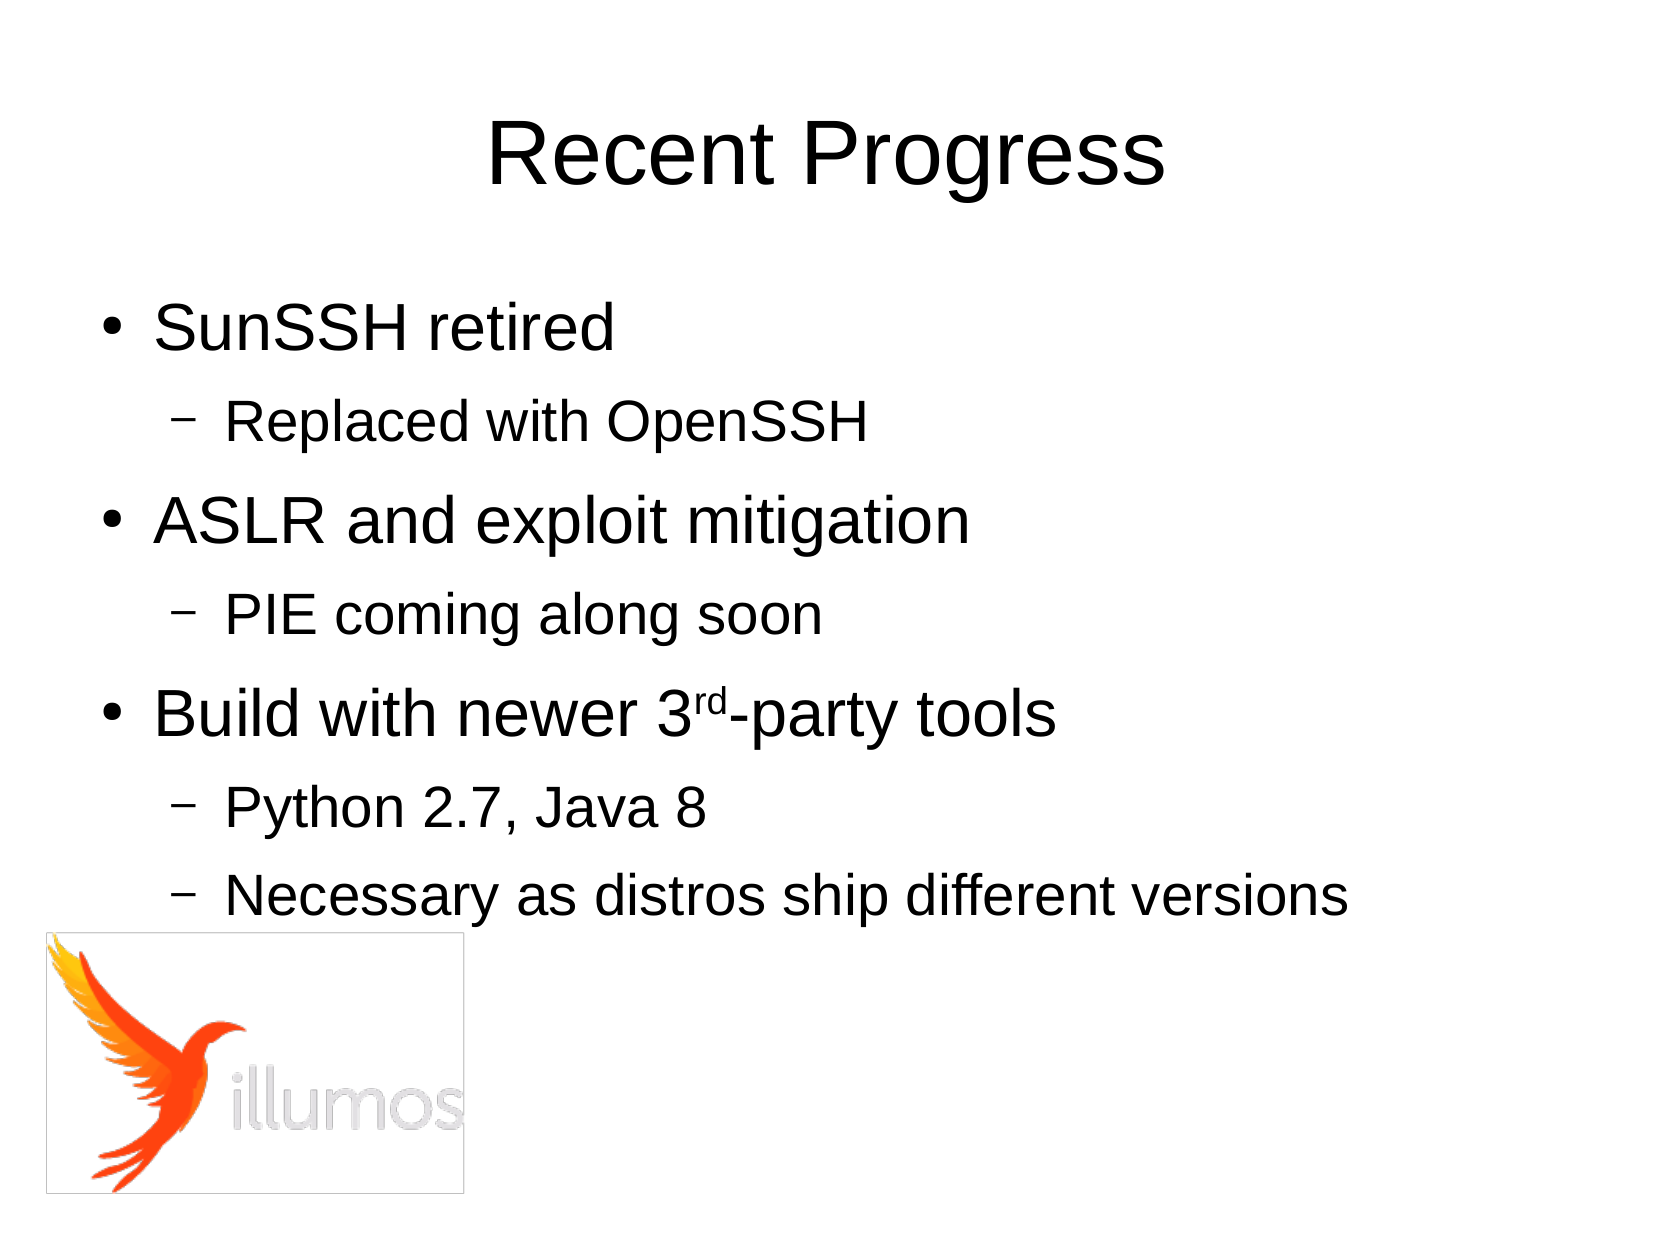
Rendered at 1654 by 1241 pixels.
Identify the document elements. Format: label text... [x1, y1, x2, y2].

title Recent Progress [82, 49, 1571, 257]
list SunSSH retired Replaced with OpenSSH ASLR and exploit mitigation PIE coming along soon Build with newer 3rd-party tools Python 2.7, Java 8 Necessary as distros ship different versions [82, 290, 1571, 1010]
picture [0, 886, 511, 1241]
